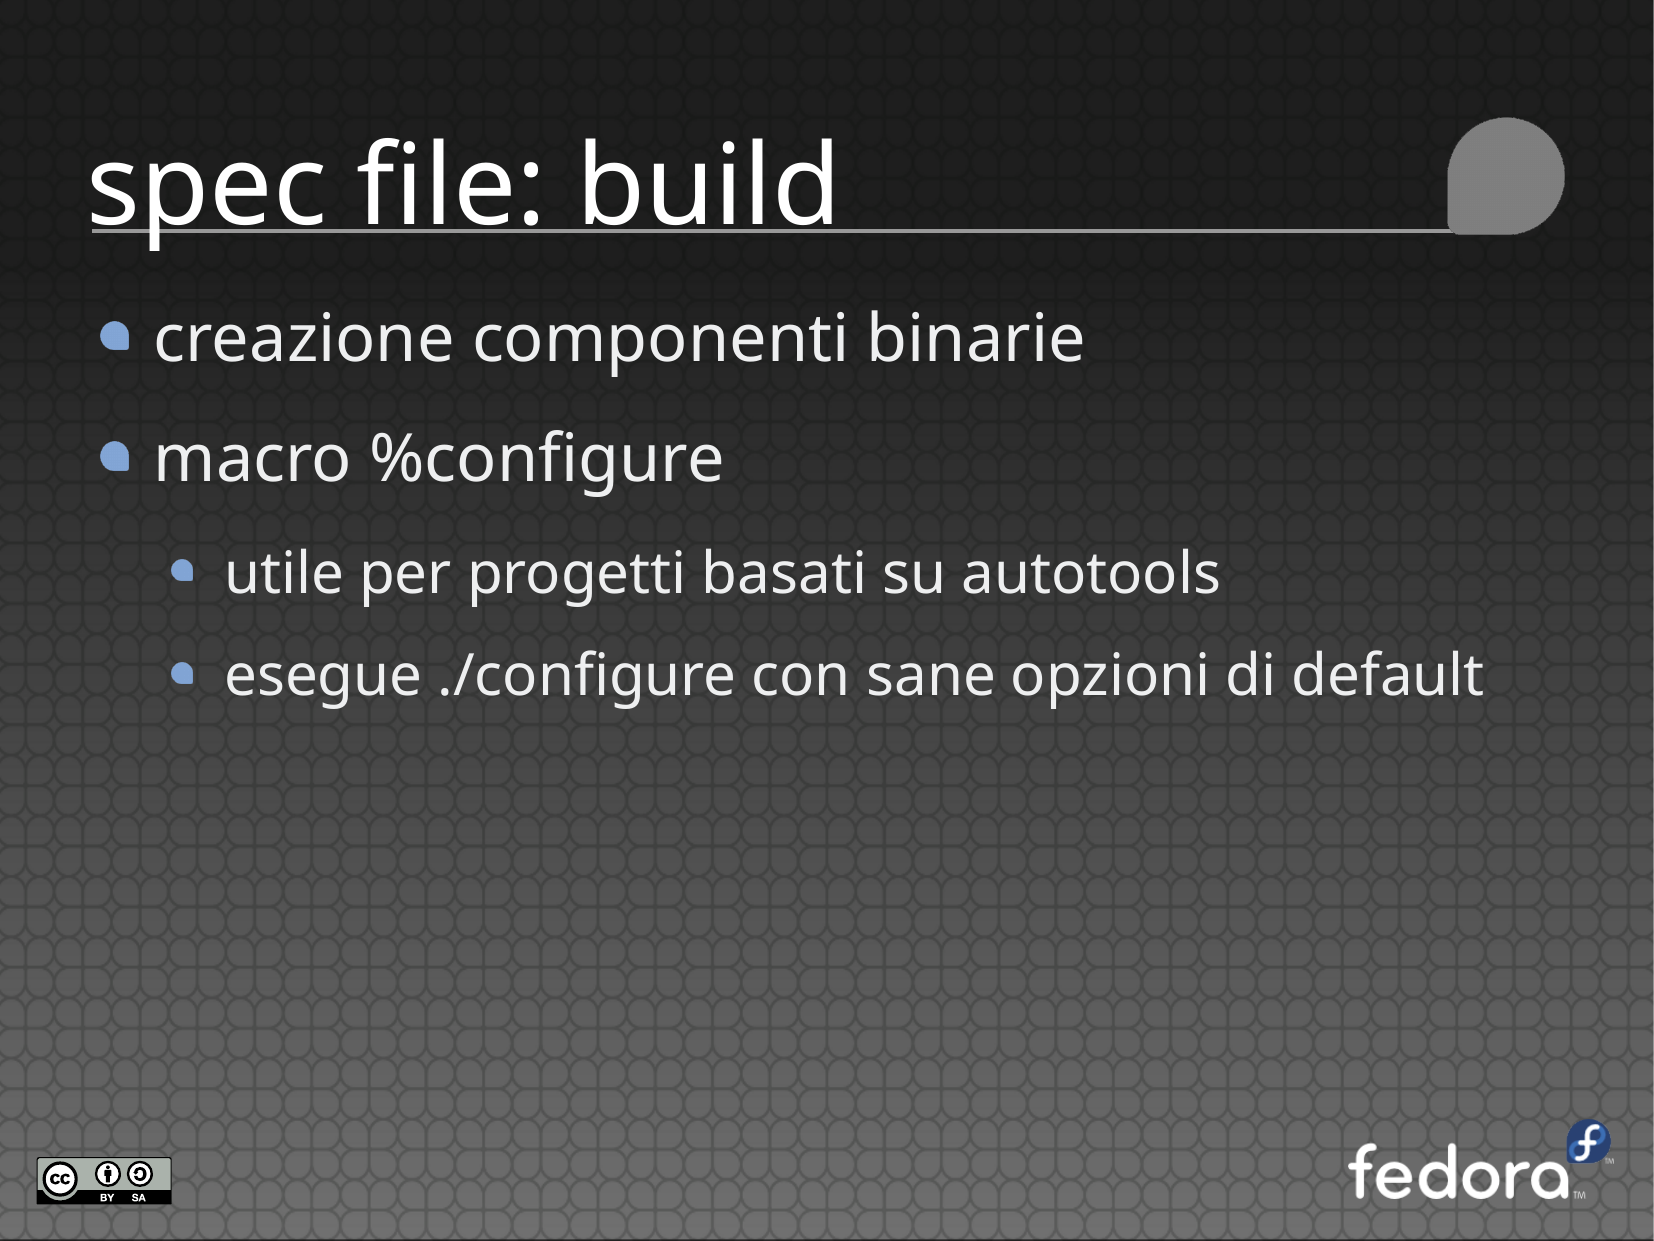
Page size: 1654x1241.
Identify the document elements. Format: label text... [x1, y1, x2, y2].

list creazione componenti binarie macro %configure utile per progetti basati su autotools esegue ./configure con sane opzioni di default [82, 290, 1571, 1109]
title spec file: build [86, 112, 1576, 249]
picture [0, 0, 1654, 1241]
